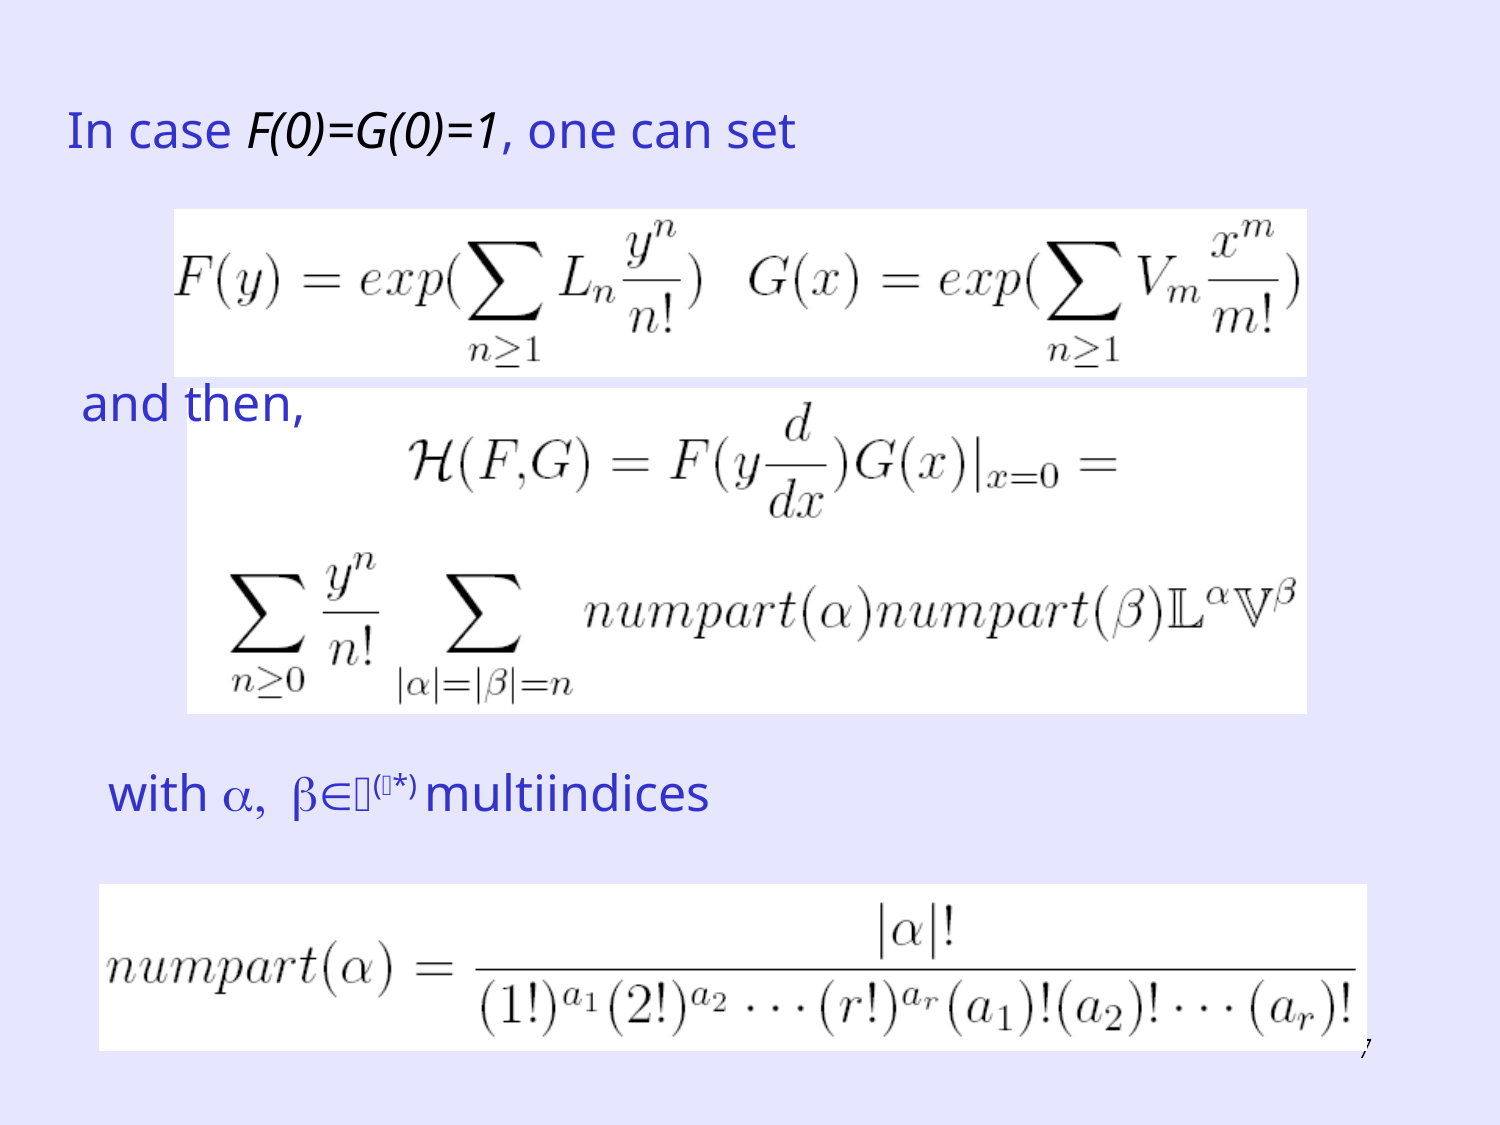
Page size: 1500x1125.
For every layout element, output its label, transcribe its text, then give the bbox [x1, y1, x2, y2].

picture [187, 388, 1307, 714]
text_box with α, β∈(*) multiindices [93, 750, 928, 865]
text_box [206, 501, 443, 633]
text_box In case F(0)=G(0)=1, one can set [53, 87, 1477, 178]
picture [99, 884, 1367, 1051]
picture [174, 209, 1307, 377]
text_box and then, [66, 360, 356, 436]
